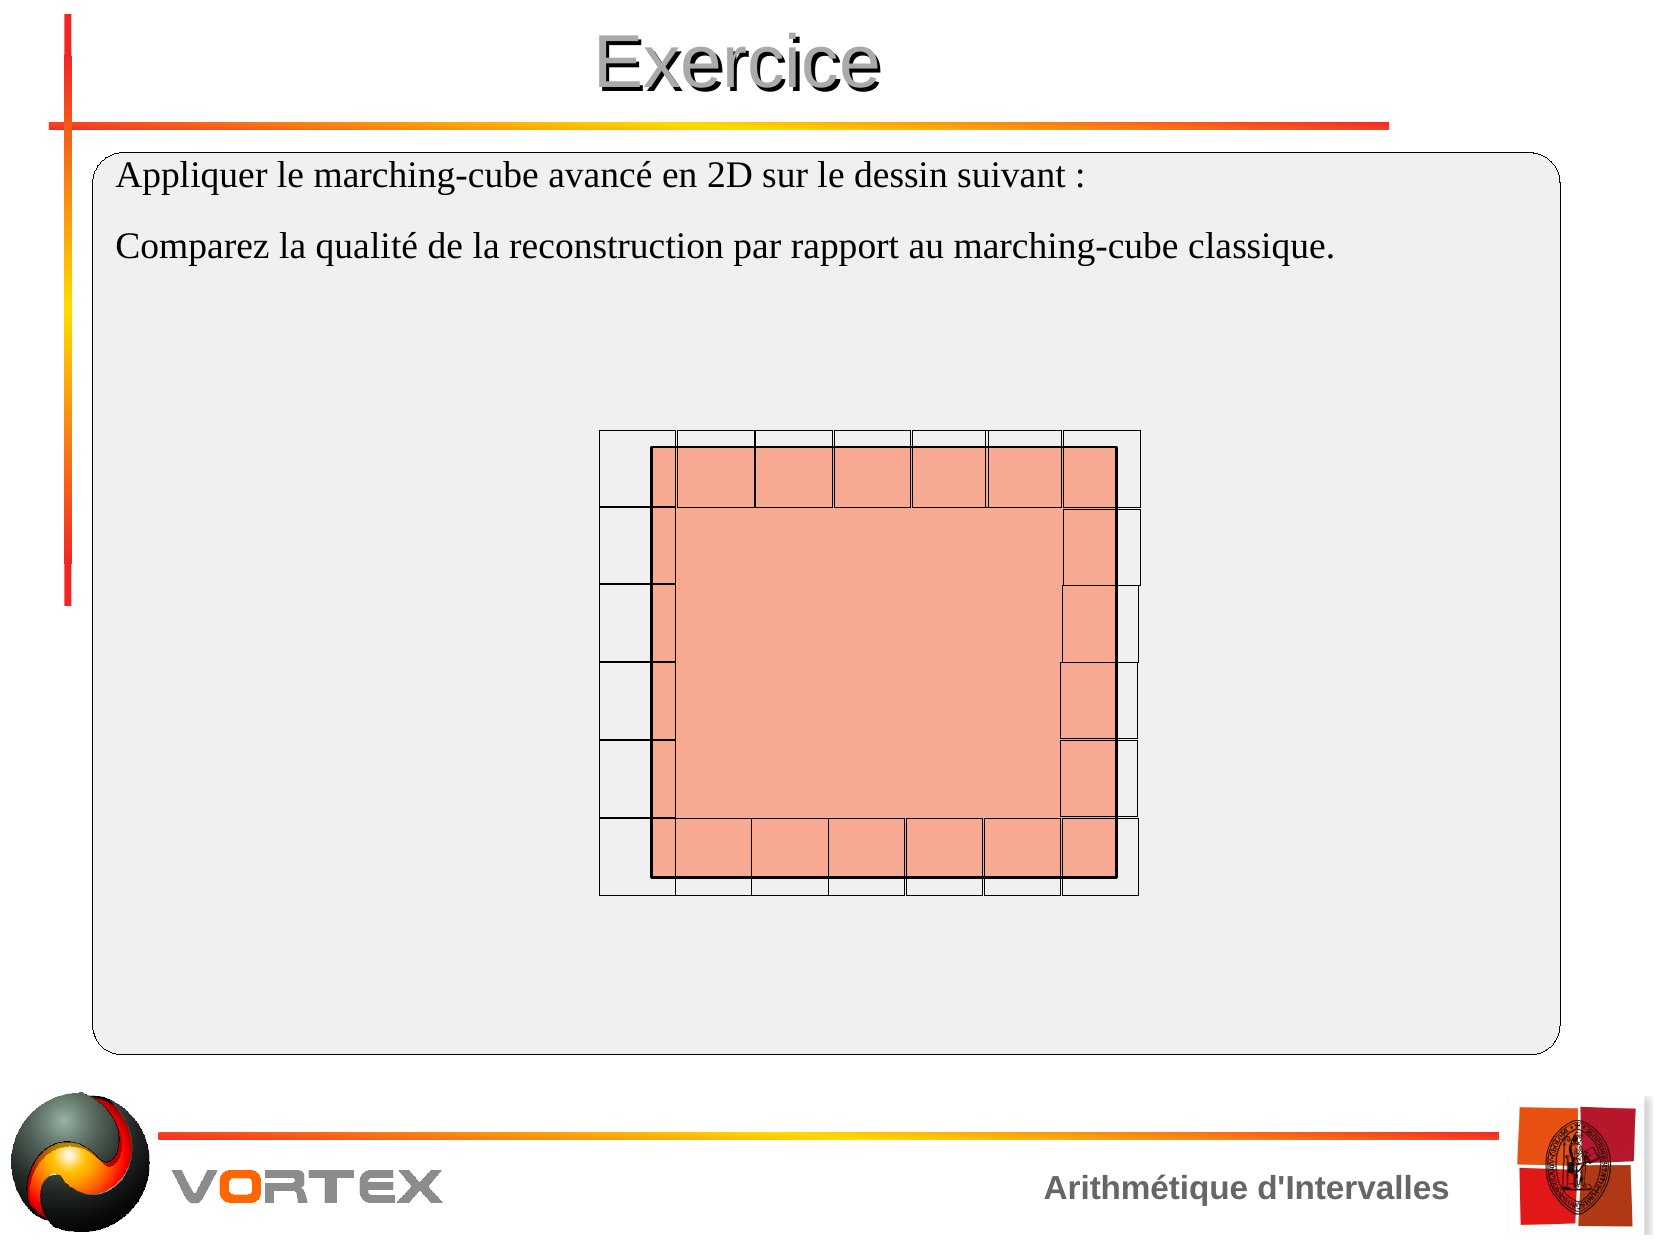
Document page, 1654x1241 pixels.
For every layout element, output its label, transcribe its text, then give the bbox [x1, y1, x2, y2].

text_box [756, 446, 832, 507]
text_box [651, 741, 675, 817]
text_box [651, 508, 675, 583]
text_box [1064, 446, 1117, 507]
text_box [752, 819, 828, 878]
text_box [829, 819, 904, 878]
text_box [1061, 741, 1117, 816]
text_box [835, 446, 910, 507]
text_box [651, 446, 675, 506]
text_box [913, 446, 985, 507]
title Exercice [82, 4, 1392, 120]
picture [11, 1092, 443, 1232]
text_box [676, 819, 751, 878]
picture [1505, 1096, 1653, 1235]
text_box [651, 819, 675, 878]
text_box [92, 167, 97, 1041]
list Appliquer le marching-cube avancé en 2D sur le dessin suivant : Comparez la qualité de la reconstruction par rapport au marching-cube classique. [97, 153, 1571, 1109]
text_box [985, 819, 1060, 878]
text_box [1064, 510, 1117, 585]
text_box [651, 663, 675, 739]
text_box [1063, 586, 1117, 662]
text_box [989, 446, 1061, 507]
text_box [678, 446, 754, 507]
text_box [907, 819, 982, 878]
text_box [676, 446, 1117, 878]
text_box [1061, 663, 1117, 738]
text_box [1063, 819, 1117, 878]
text_box [651, 585, 675, 661]
